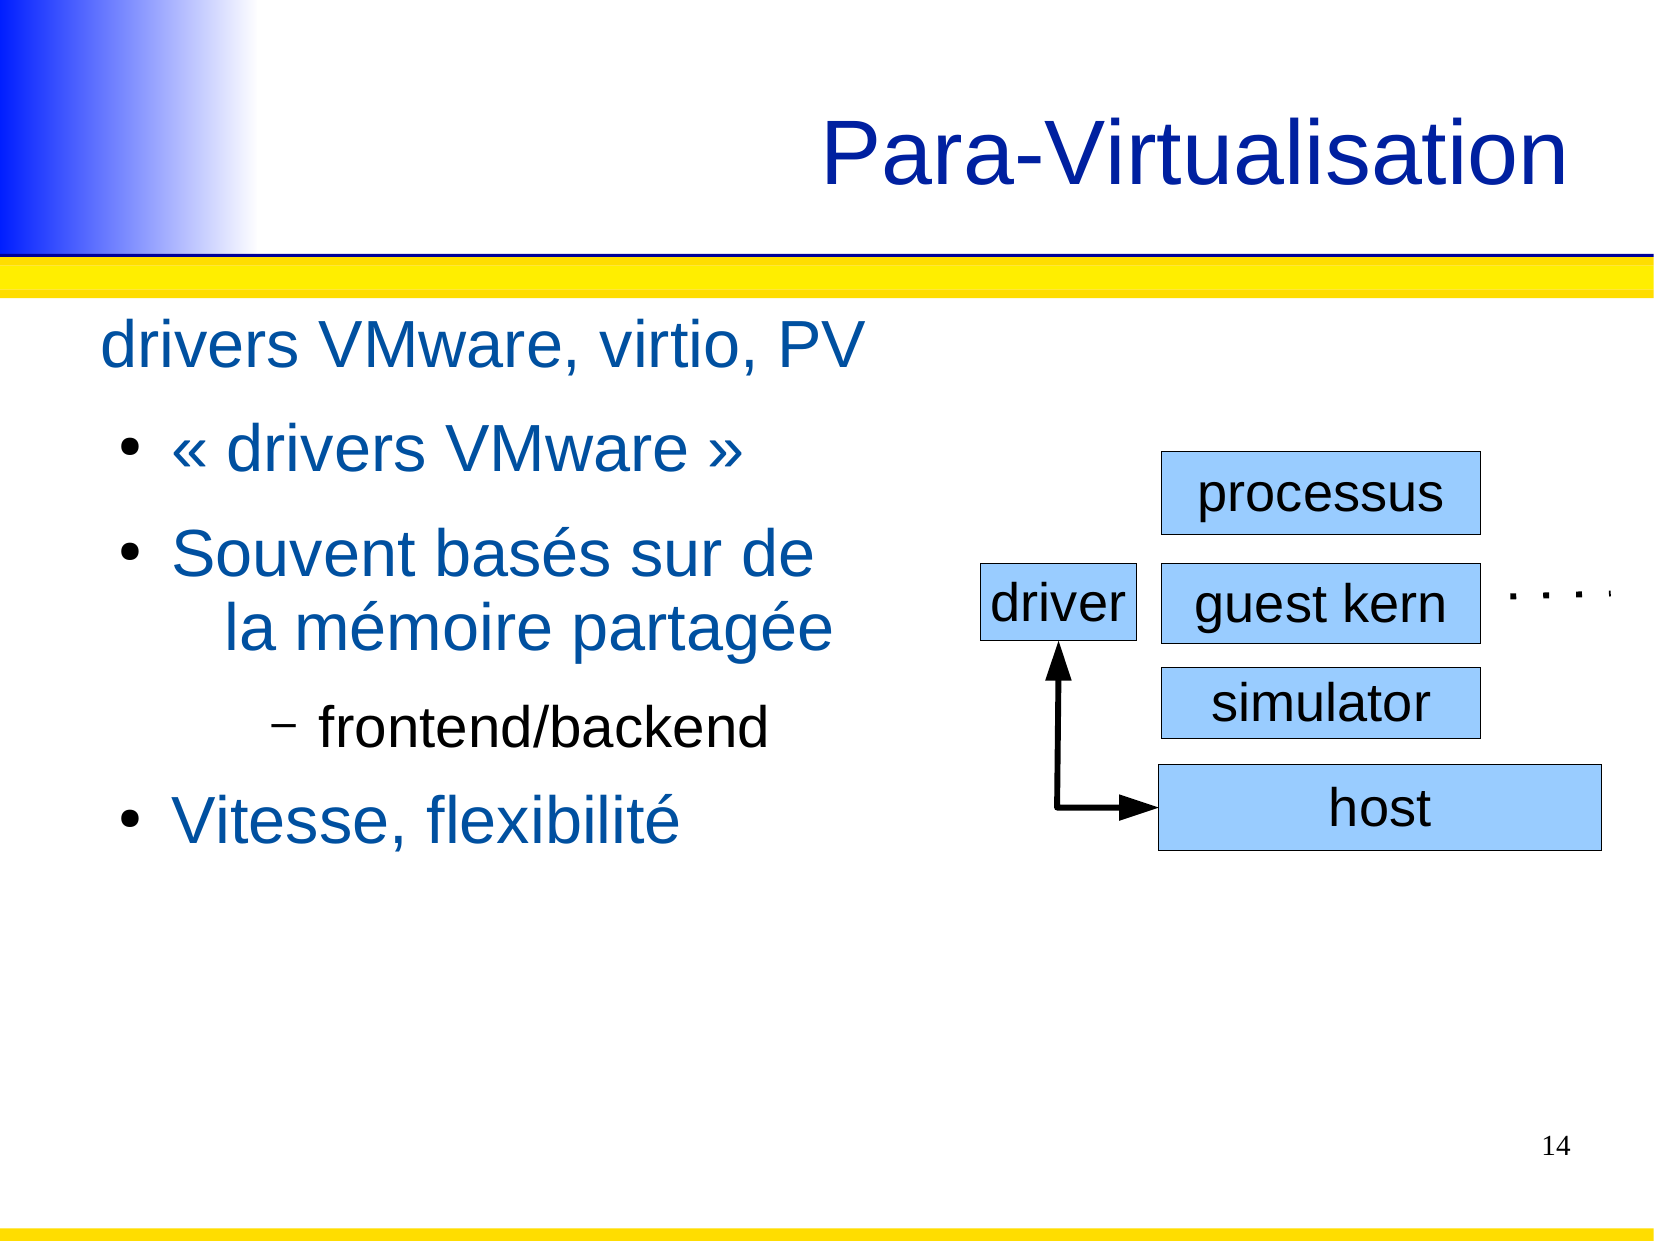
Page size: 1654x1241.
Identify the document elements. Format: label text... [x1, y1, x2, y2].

text_box driver [980, 563, 1137, 641]
text_box simulator [1161, 667, 1481, 739]
text_box processus [1161, 451, 1481, 535]
text_box guest kern [1161, 563, 1481, 644]
text_box host [1158, 764, 1602, 851]
list drivers VMware, virtio, PV « drivers VMware » Souvent basés sur de la mémoire partagée frontend/backend Vitesse, flexibilité [82, 307, 1571, 1126]
title Para-Virtualisation [372, 49, 1571, 257]
